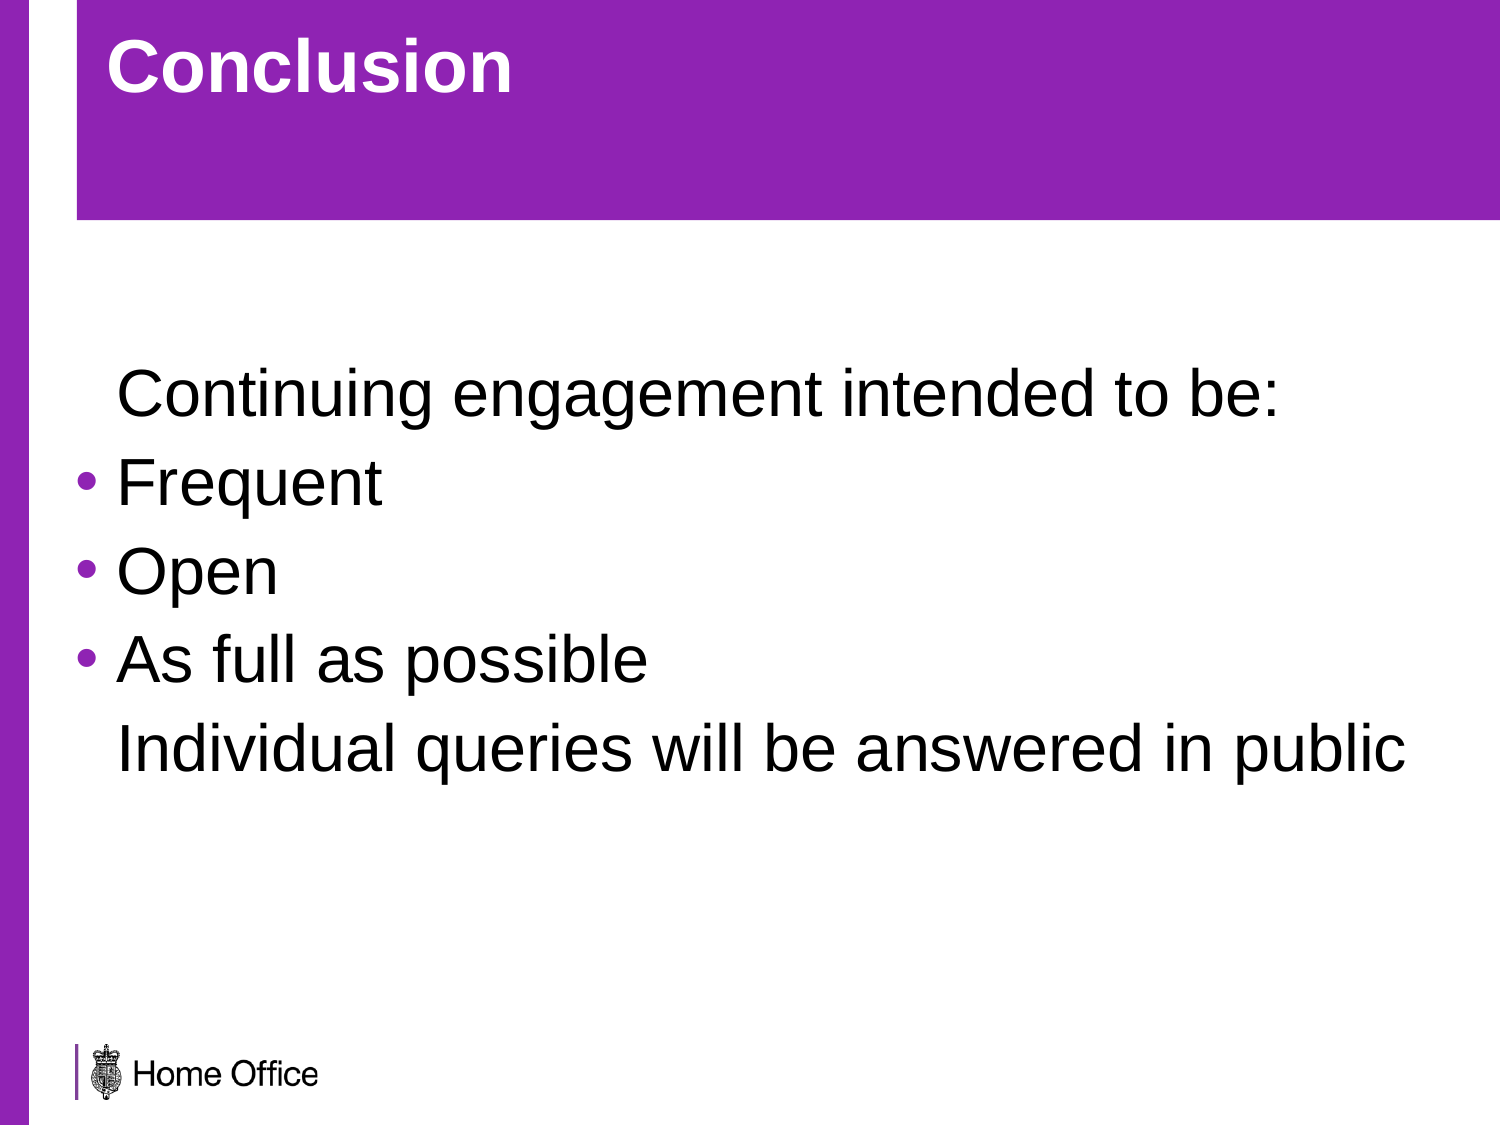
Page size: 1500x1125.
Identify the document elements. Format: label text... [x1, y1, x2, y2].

title Conclusion [76, 0, 1500, 221]
list Continuing engagement intended to be: Frequent Open As full as possible Individual queries will be answered in public [75, 262, 1426, 1005]
